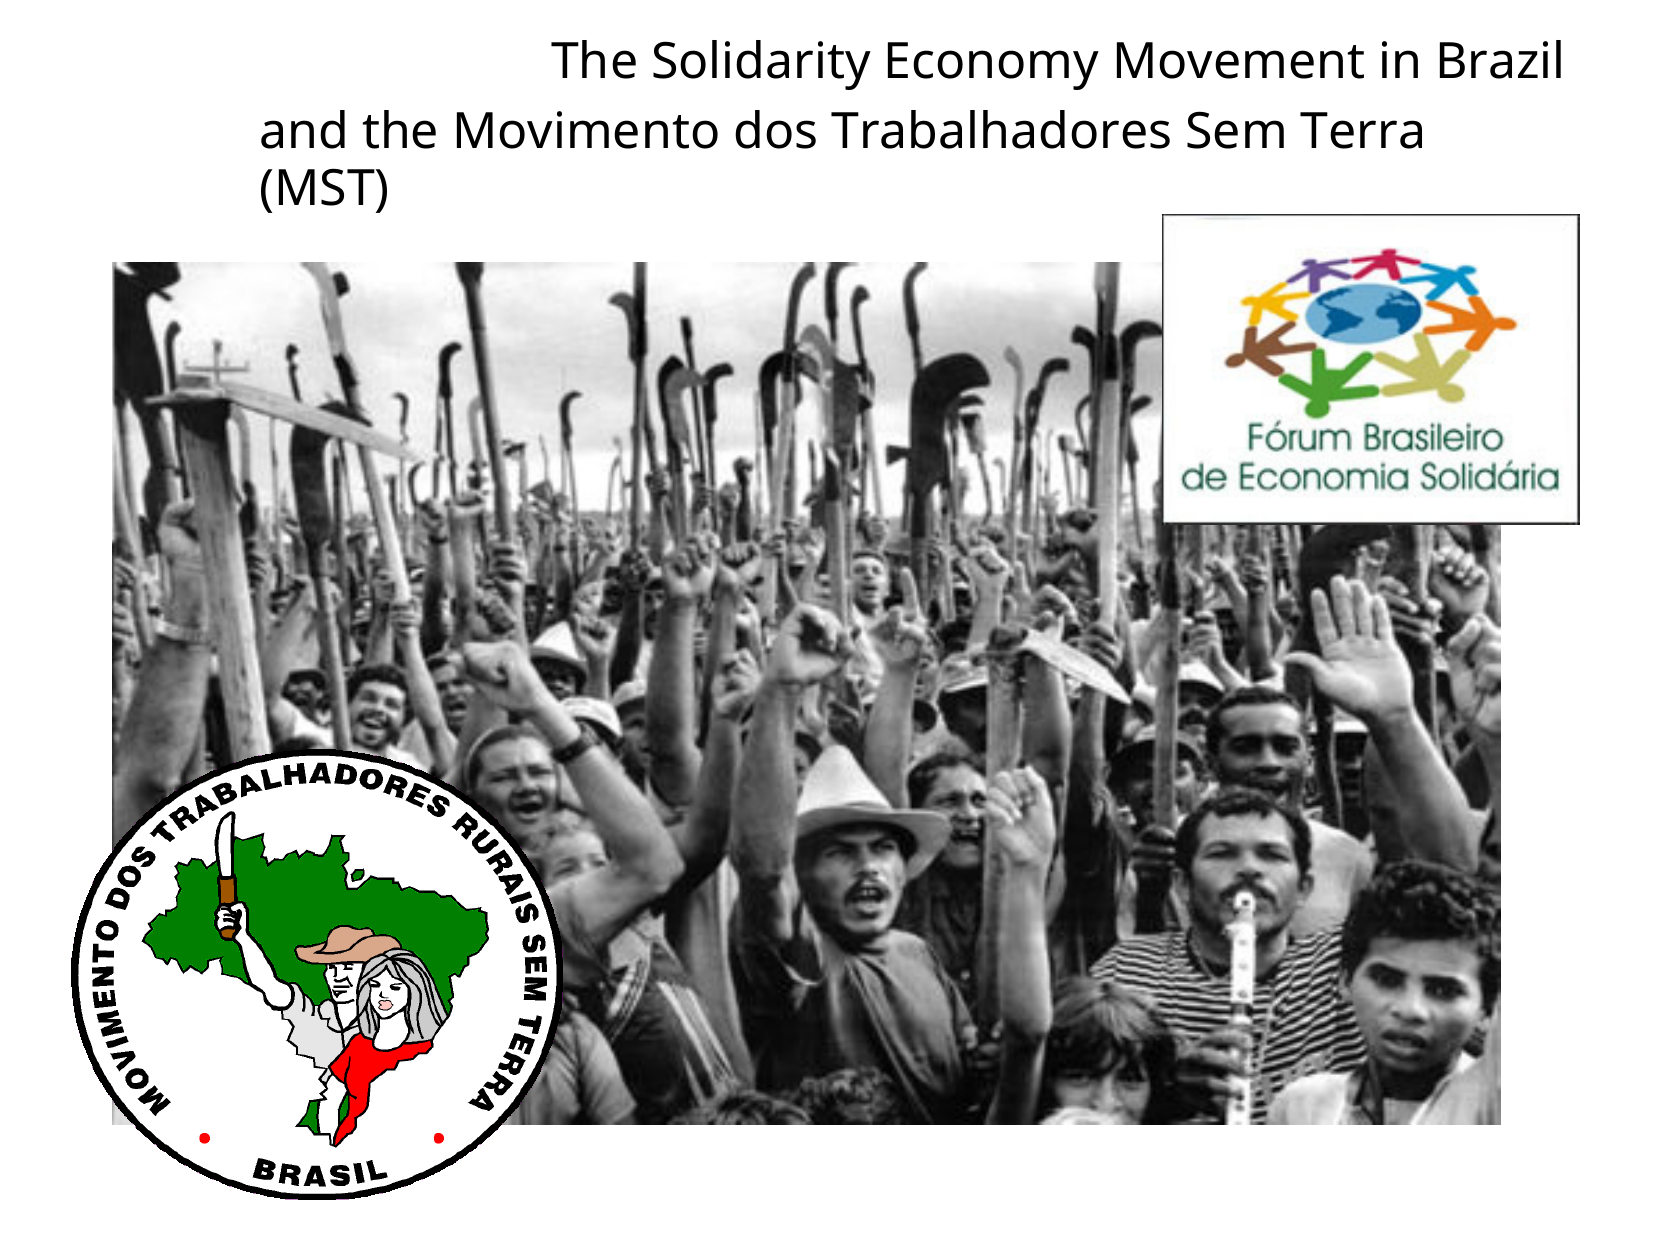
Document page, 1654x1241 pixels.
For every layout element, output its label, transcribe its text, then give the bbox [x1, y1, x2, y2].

picture [71, 214, 1580, 1201]
text_box and the Movimento dos Trabalhadores Sem Terra (MST)‏ [244, 95, 1523, 168]
text_box The Solidarity Economy Movement in Brazil [536, 25, 1212, 95]
